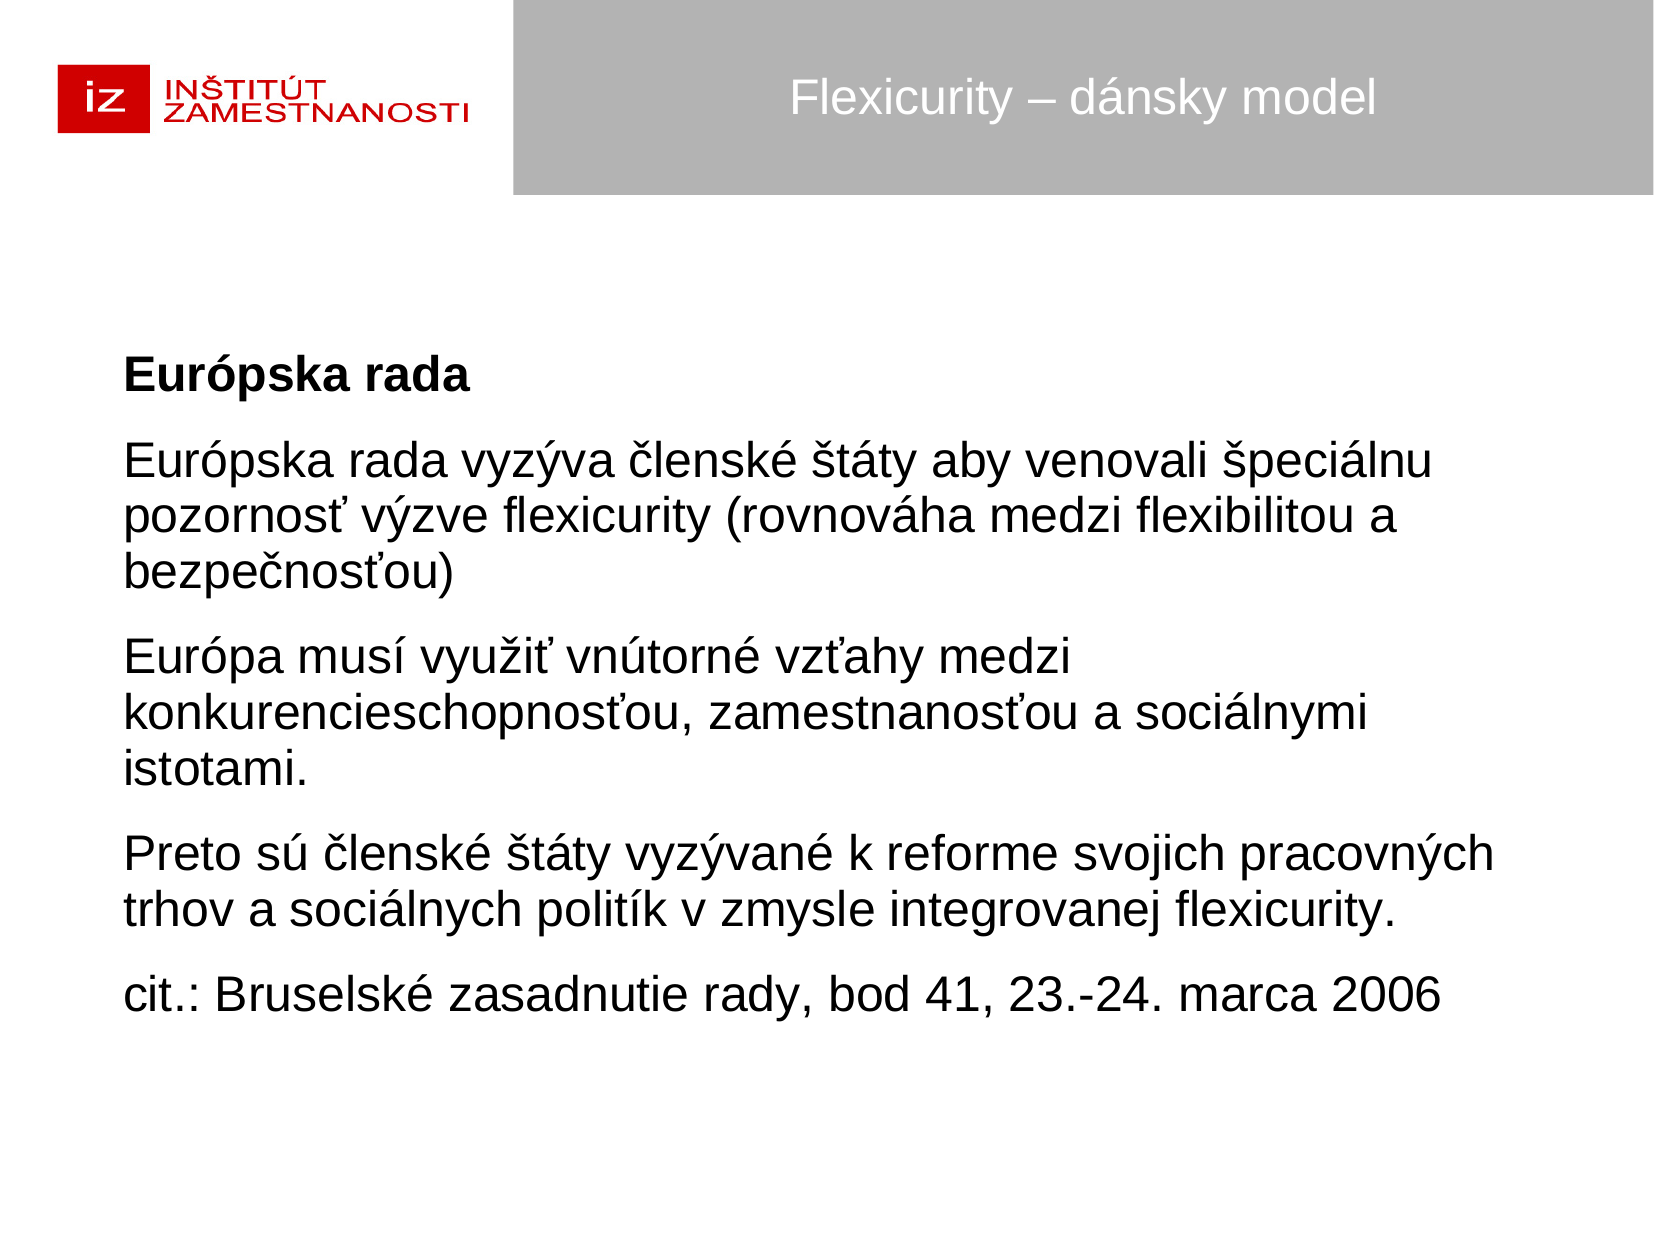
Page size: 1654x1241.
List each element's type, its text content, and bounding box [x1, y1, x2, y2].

list Európska rada Európska rada vyzýva členské štáty aby venovali špeciálnu pozornosť výzve flexicurity (rovnováha medzi flexibilitou a bezpečnosťou) Európa musí využiť vnútorné vzťahy medzi konkurencieschopnosťou, zamestnanosťou a sociálnymi istotami. Preto sú členské štáty vyzývané k reforme svojich pracovných trhov a sociálnych politík v zmysle integrovanej flexicurity. cit.: Bruselské zasadnutie rady, bod 41, 23.-24. marca 2006 [123, 346, 1536, 1214]
picture [6, 5, 513, 189]
text_box [0, 0, 1654, 196]
text_box Flexicurity – dánsky model [513, 0, 1654, 195]
